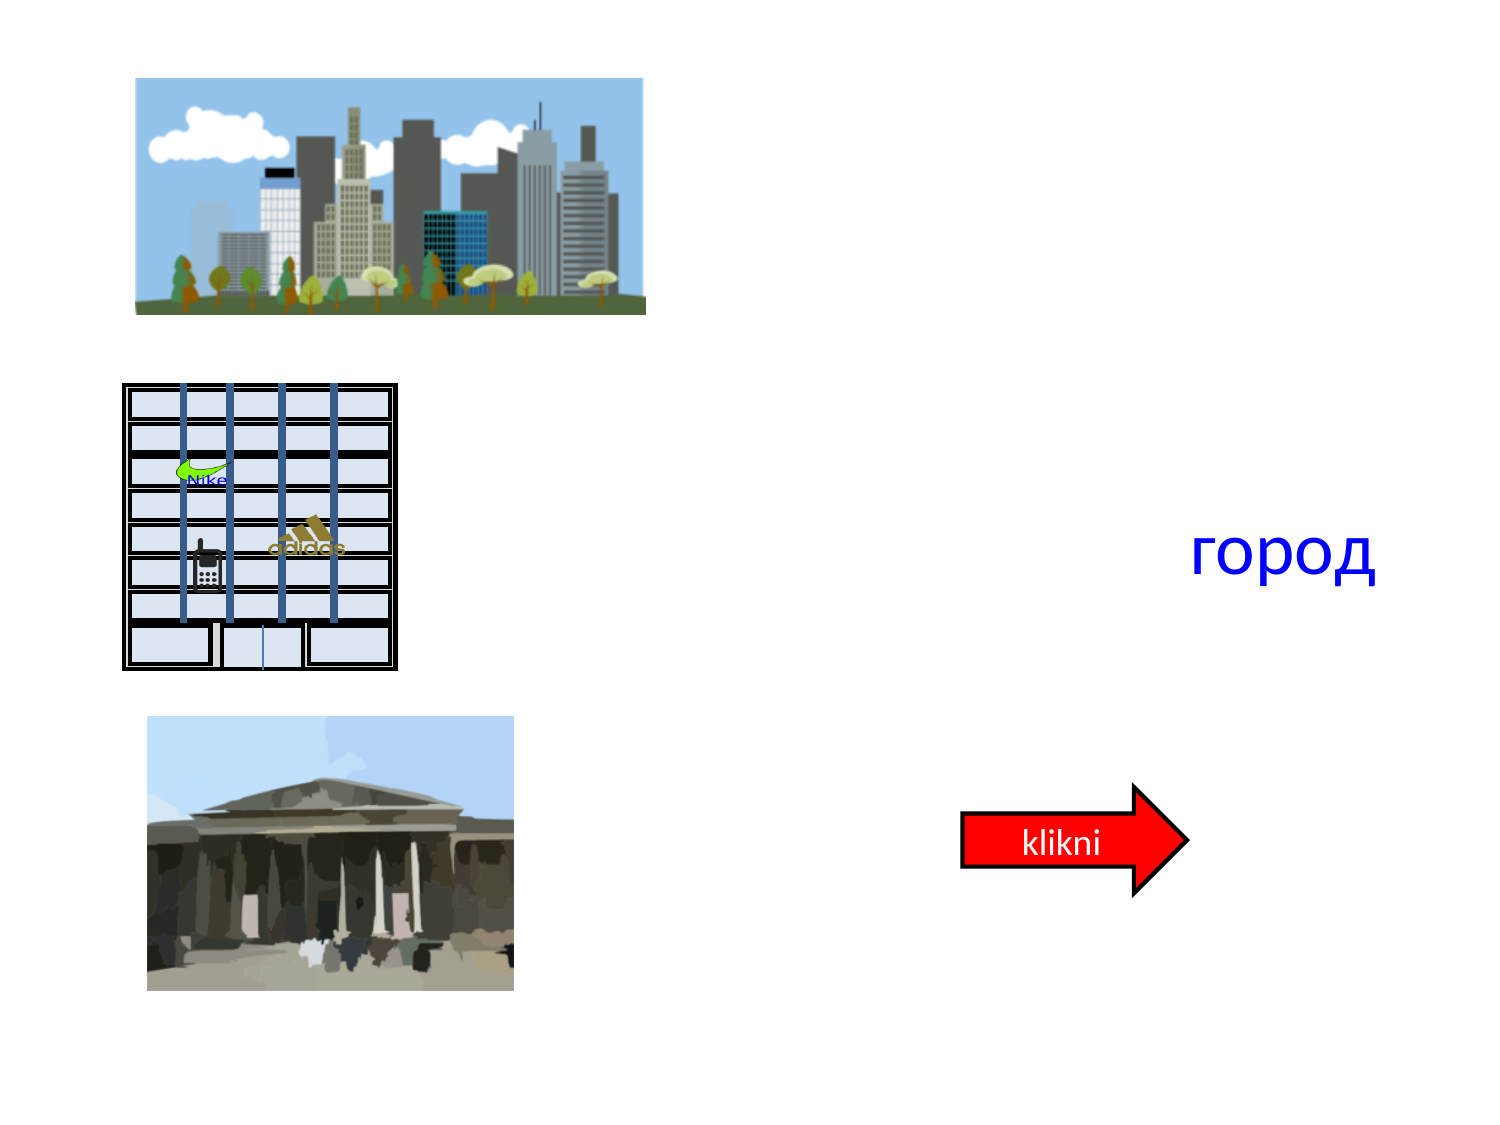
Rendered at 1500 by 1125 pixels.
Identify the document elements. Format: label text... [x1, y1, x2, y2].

text_box [123, 385, 396, 669]
picture [268, 514, 345, 555]
picture [176, 457, 233, 485]
text_box город [1175, 491, 1392, 598]
text_box klikni [962, 786, 1188, 894]
picture [147, 716, 514, 991]
picture [193, 538, 222, 593]
picture [135, 78, 646, 315]
